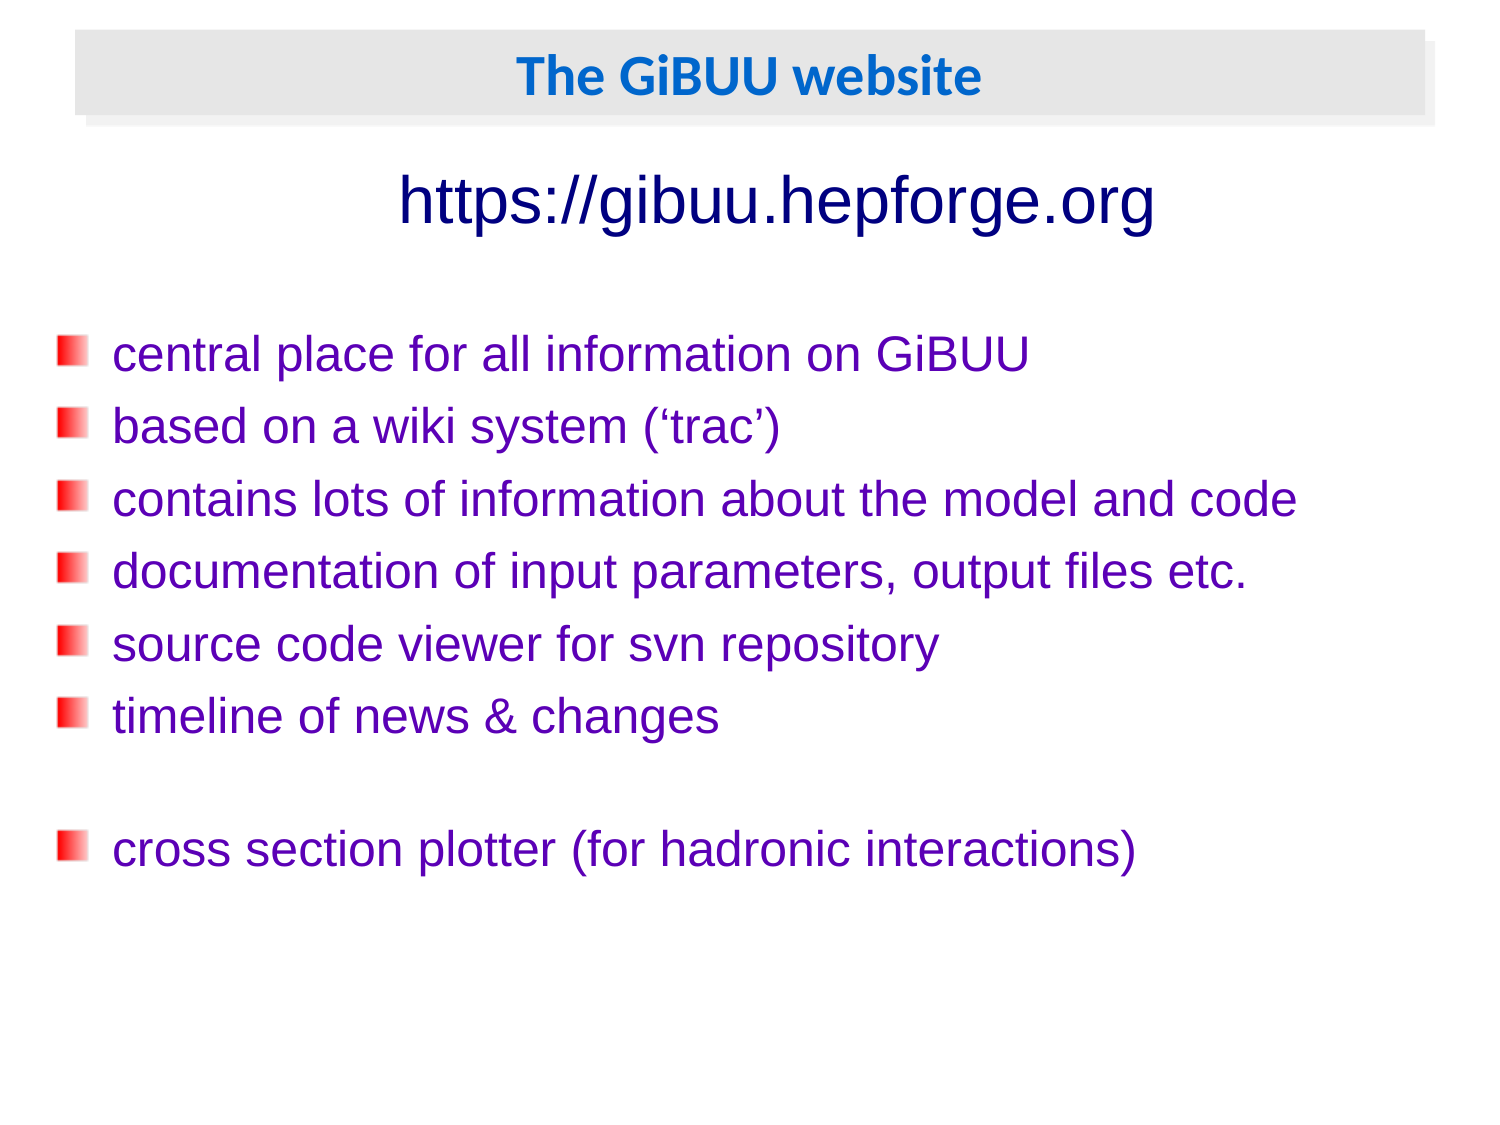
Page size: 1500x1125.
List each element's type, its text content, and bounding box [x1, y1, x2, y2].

title The GiBUU website [75, 29, 1426, 116]
text_box [41, 148, 1459, 1093]
